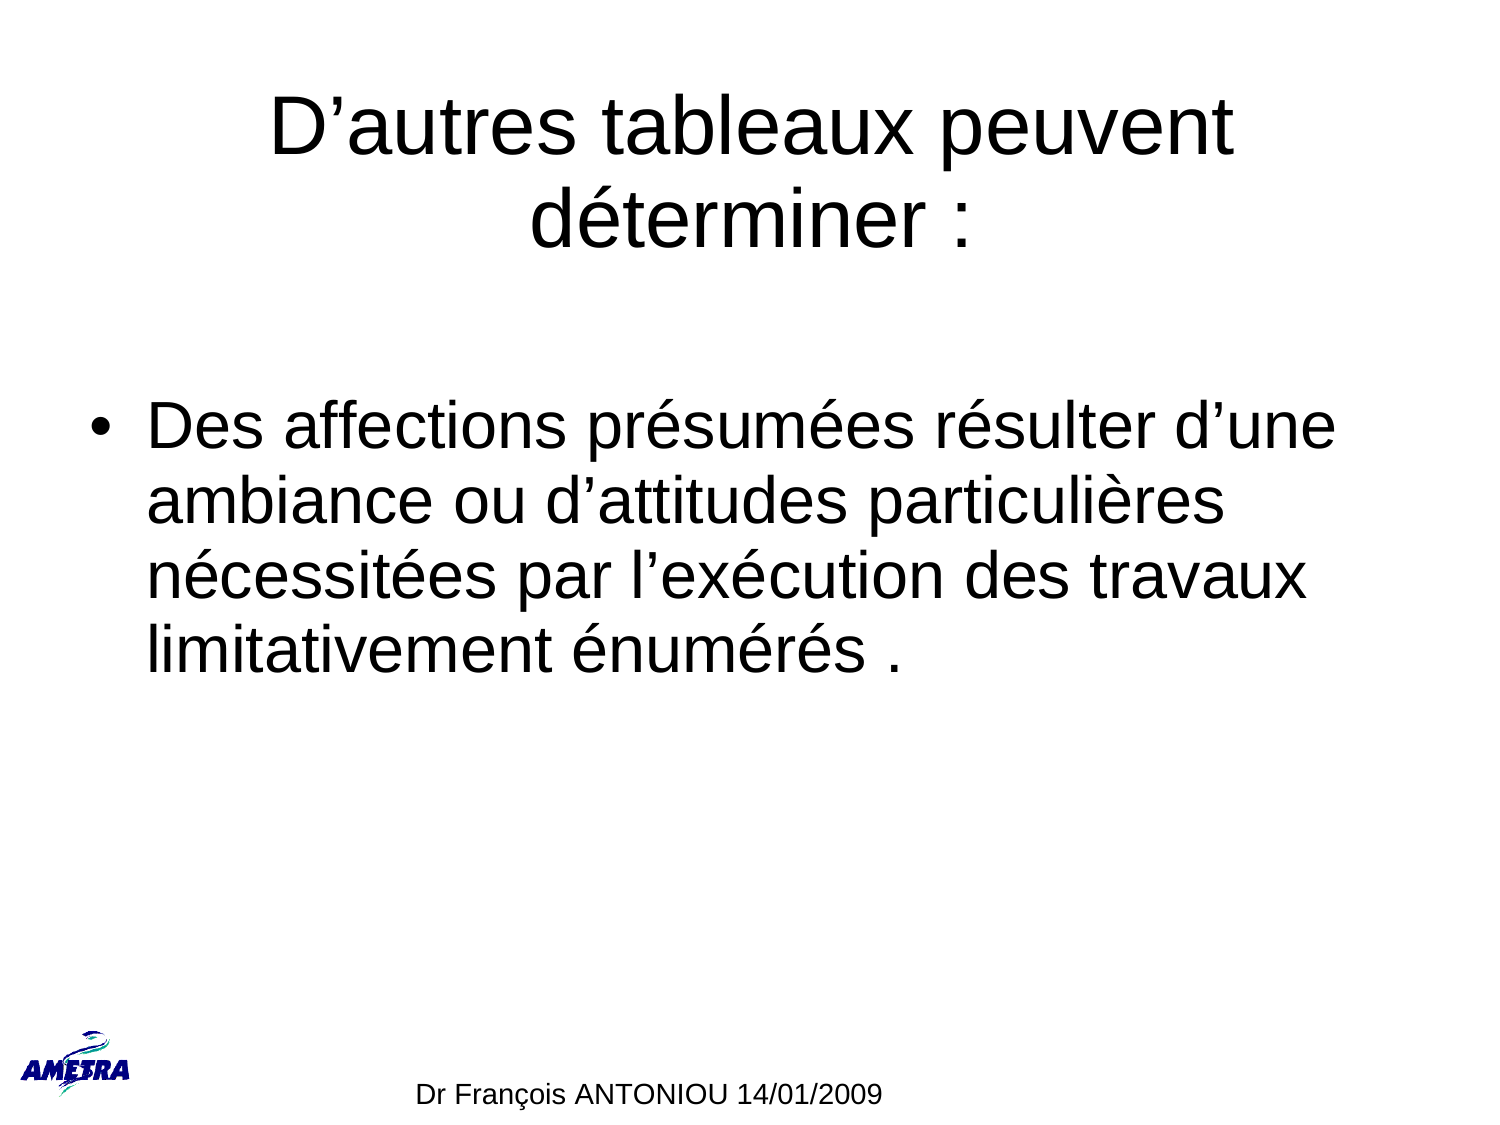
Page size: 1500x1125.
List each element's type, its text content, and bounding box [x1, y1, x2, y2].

list Des affections présumées résulter d’une ambiance ou d’attitudes particulières nécessitées par l’exécution des travaux limitativement énumérés . [75, 380, 1426, 775]
picture [0, 1007, 154, 1125]
title D’autres tableaux peuvent déterminer : [76, 64, 1427, 280]
